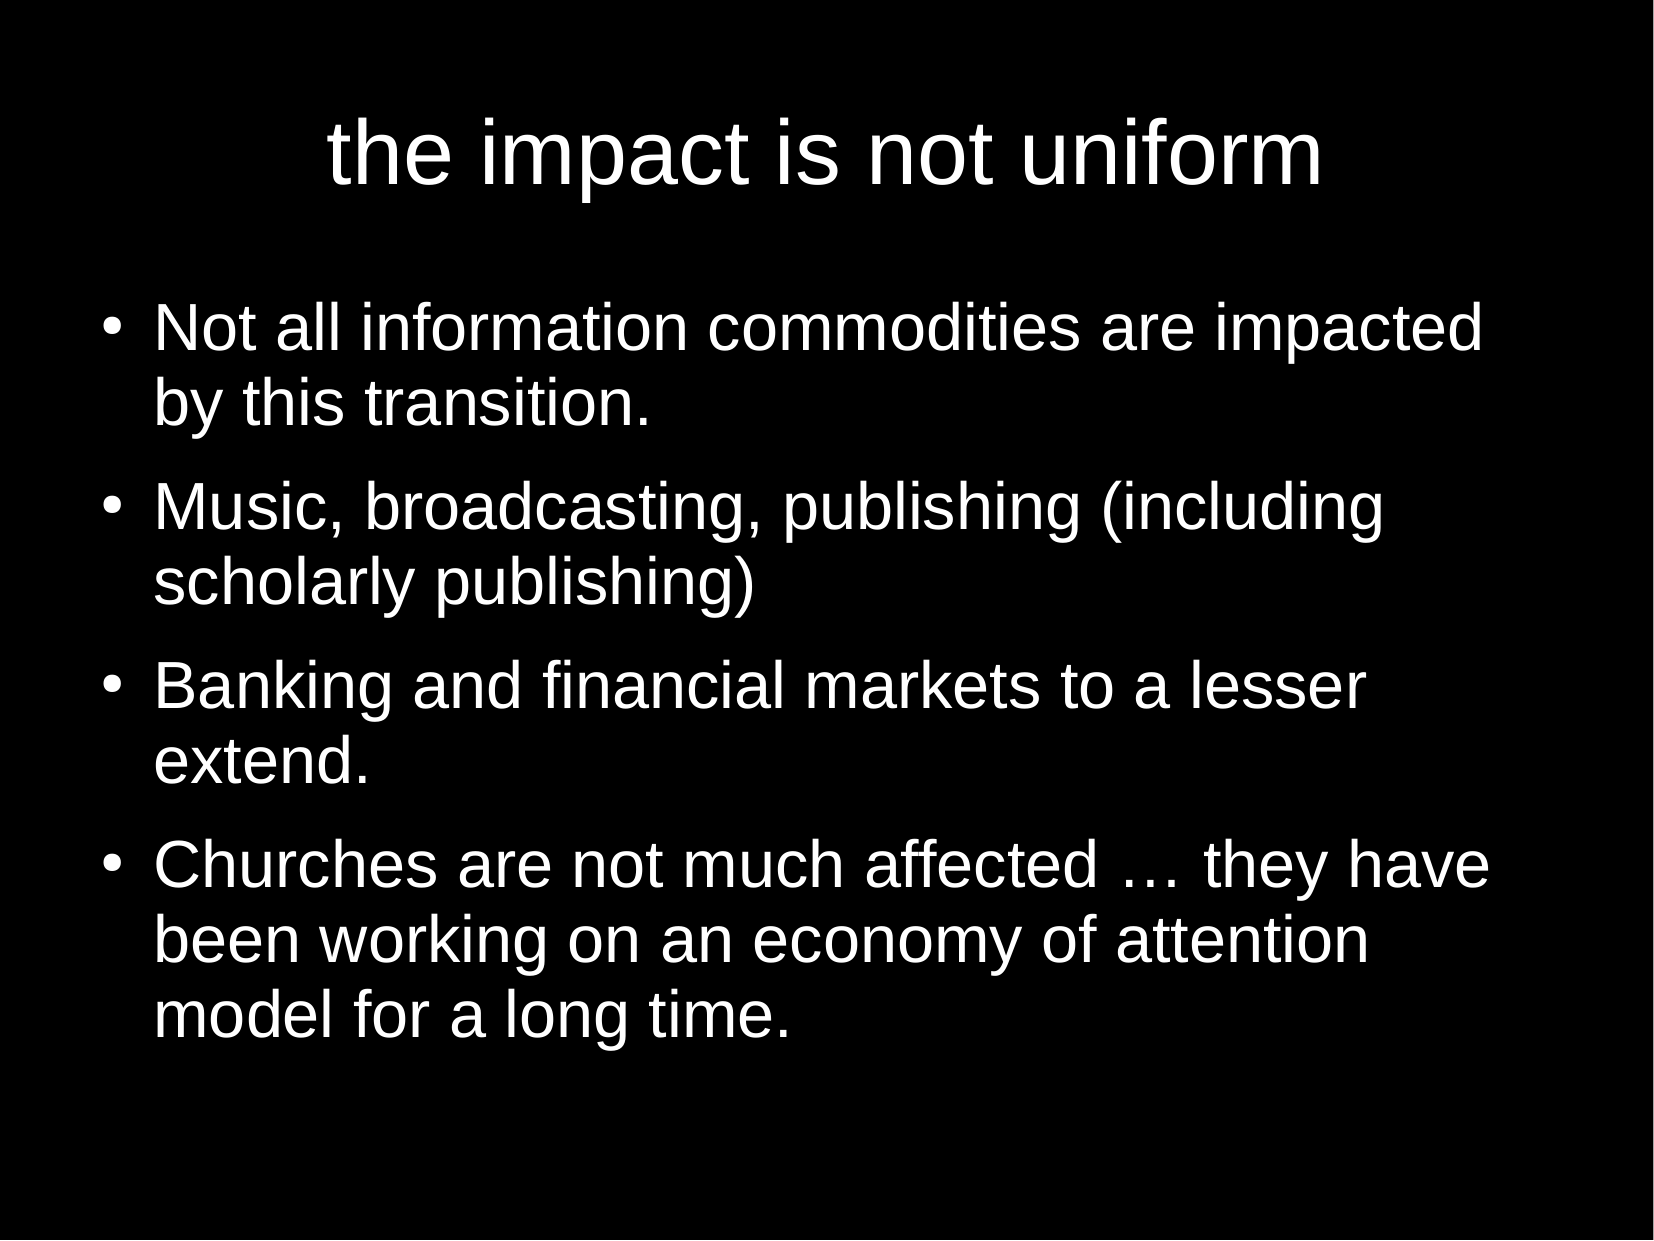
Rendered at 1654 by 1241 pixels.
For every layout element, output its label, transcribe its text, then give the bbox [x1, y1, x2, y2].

title the impact is not uniform [82, 49, 1571, 257]
list Not all information commodities are impacted by this transition. Music, broadcasting, publishing (including scholarly publishing) Banking and financial markets to a lesser extend. Churches are not much affected … they have been working on an economy of attention model for a long time. [82, 290, 1571, 1099]
